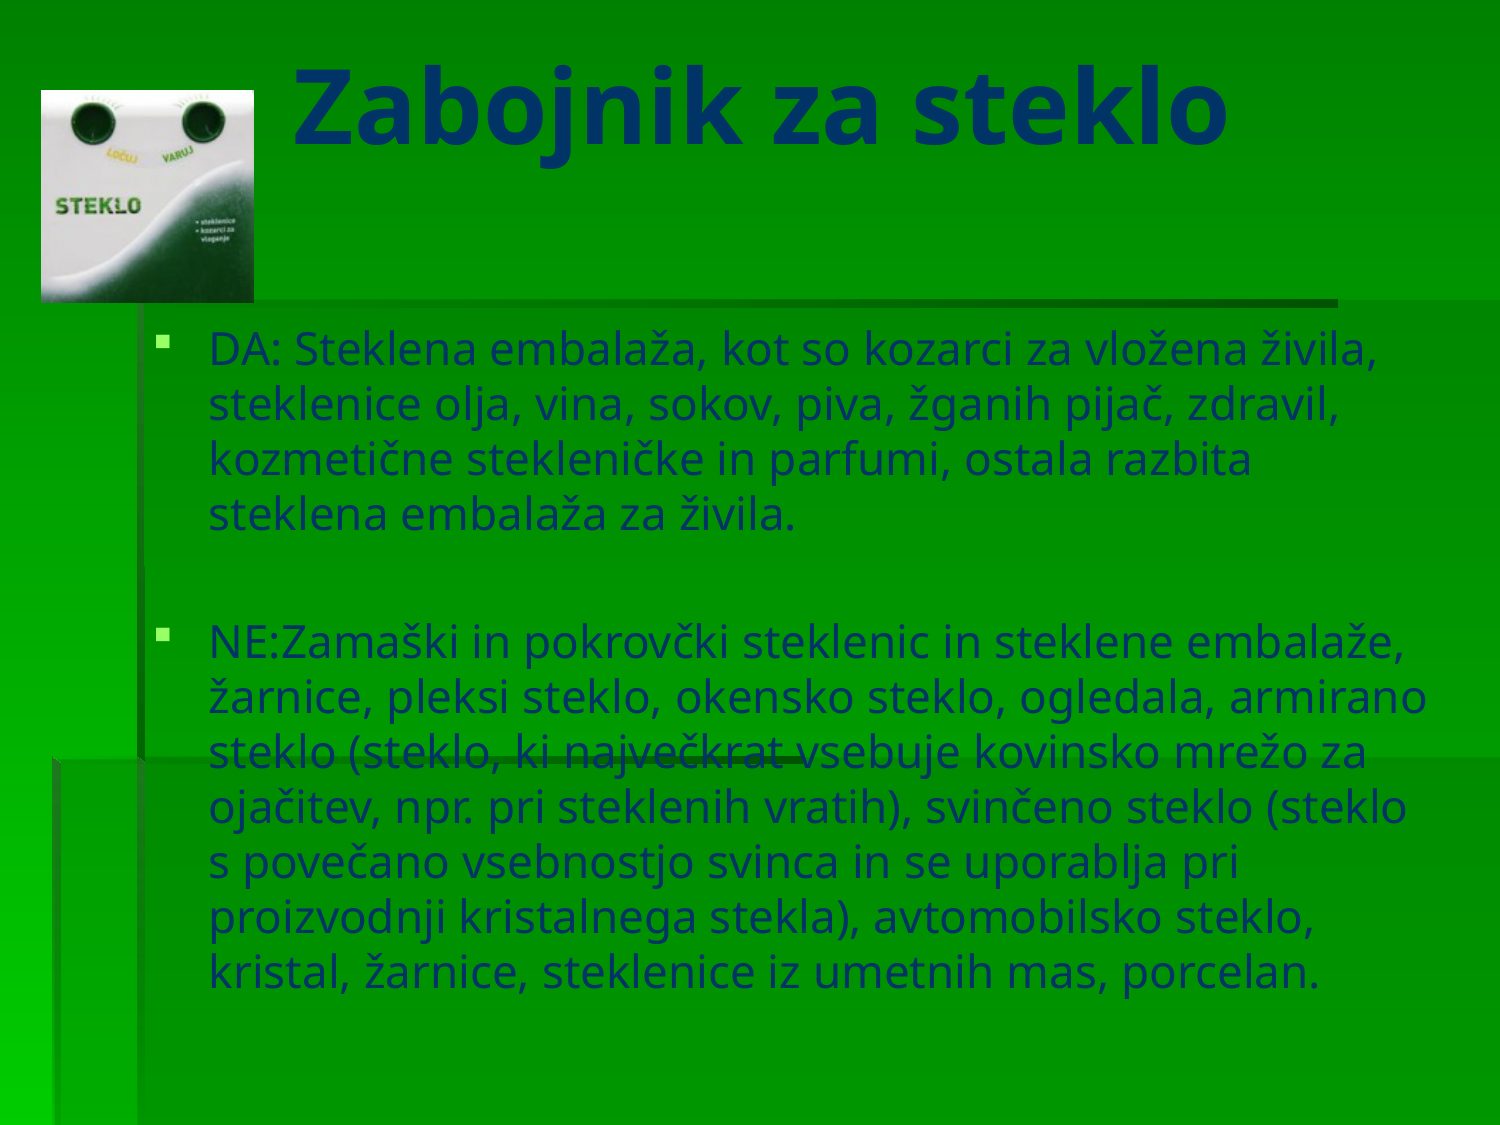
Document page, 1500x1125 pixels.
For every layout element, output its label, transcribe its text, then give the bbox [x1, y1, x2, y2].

title Zabojnik za steklo [75, 40, 1451, 275]
picture [41, 90, 254, 303]
list DA: Steklena embalaža, kot so kozarci za vložena živila, steklenice olja, vina, sokov, piva, žganih pijač, zdravil, kozmetične stekleničke in parfumi, ostala razbita steklena embalaža za živila. NE:Zamaški in pokrovčki steklenic in steklene embalaže, žarnice, pleksi steklo, okensko steklo, ogledala, armirano steklo (steklo, ki največkrat vsebuje kovinsko mrežo za ojačitev, npr. pri steklenih vratih), svinčeno steklo (steklo s povečano vsebnostjo svinca in se uporablja pri proizvodnji kristalnega stekla), avtomobilsko steklo, kristal, žarnice, steklenice iz umetnih mas, porcelan. [137, 312, 1451, 1000]
